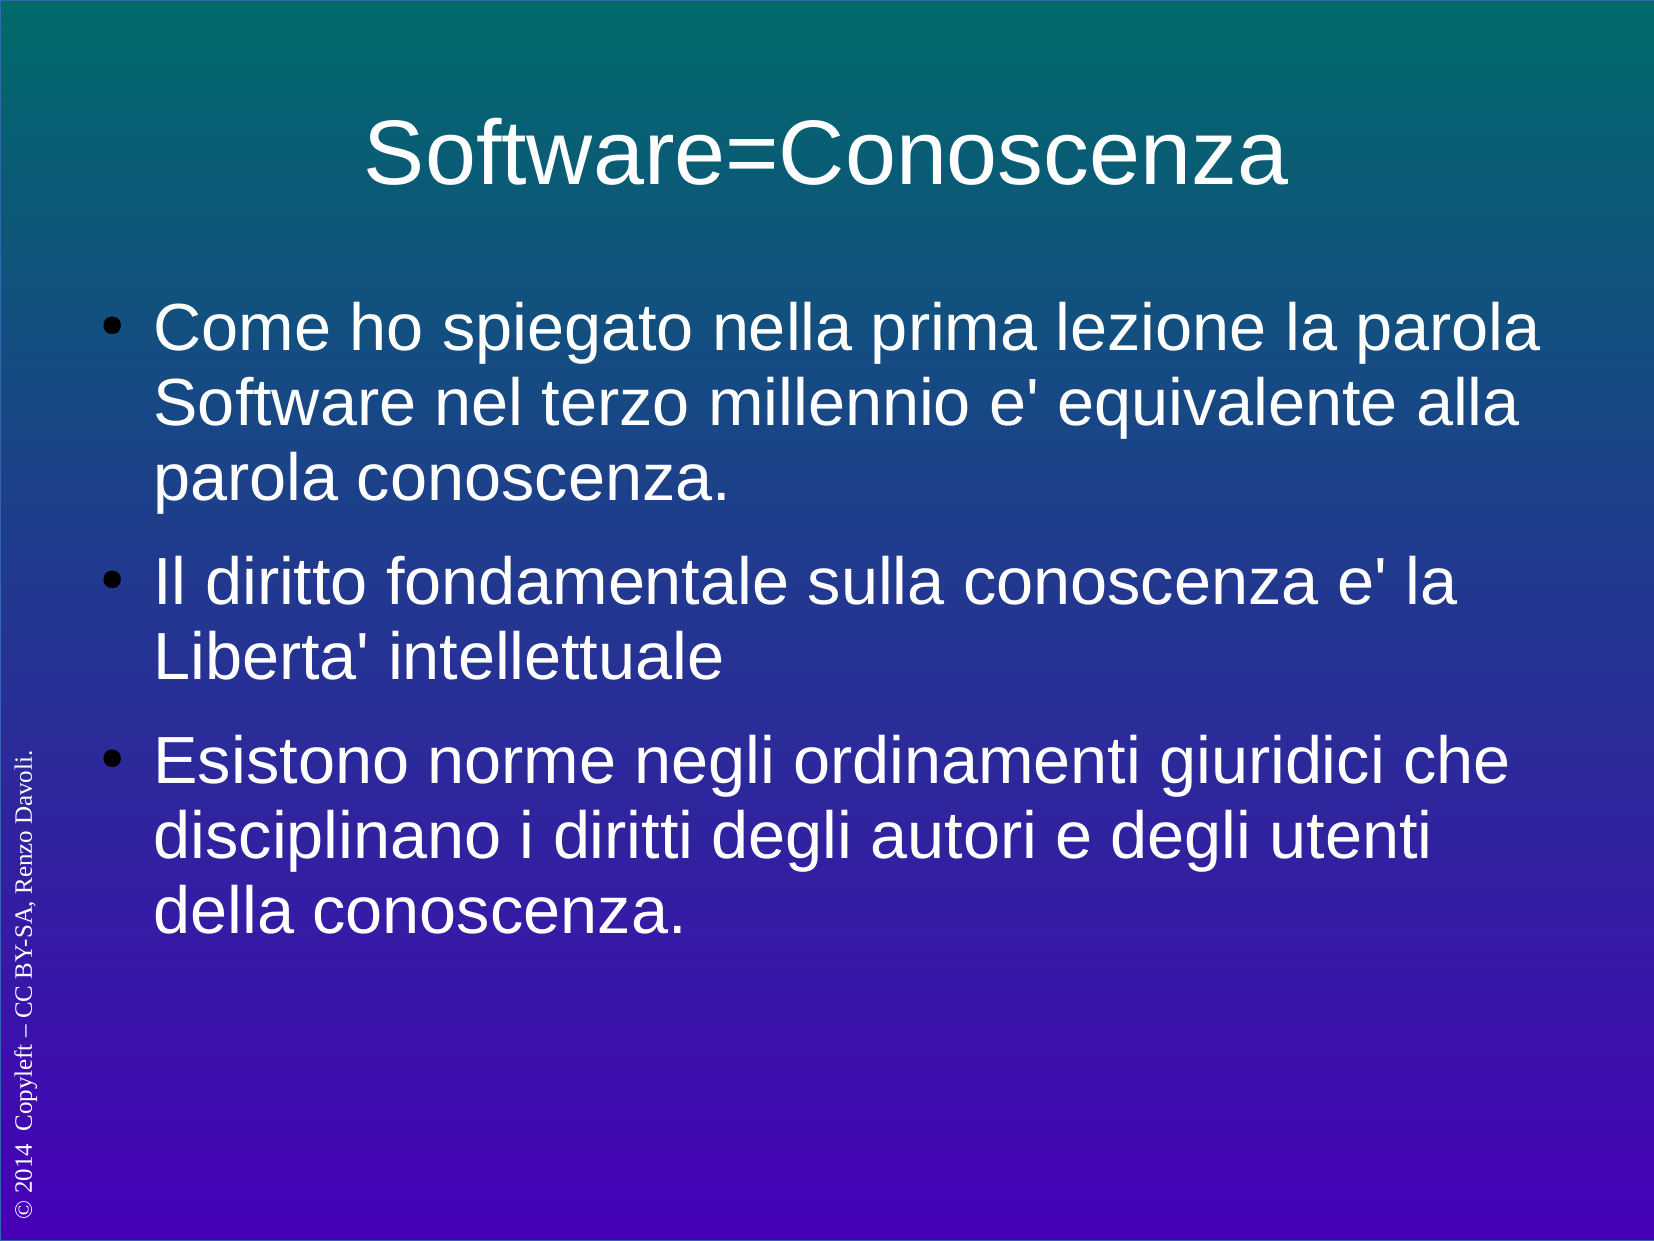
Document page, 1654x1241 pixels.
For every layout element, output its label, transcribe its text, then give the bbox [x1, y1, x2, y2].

list Come ho spiegato nella prima lezione la parola Software nel terzo millennio e' equivalente alla parola conoscenza. Il diritto fondamentale sulla conoscenza e' la Liberta' intellettuale Esistono norme negli ordinamenti giuridici che disciplinano i diritti degli autori e degli utenti della conoscenza. [82, 290, 1571, 1010]
title Software=Conoscenza [82, 49, 1571, 257]
